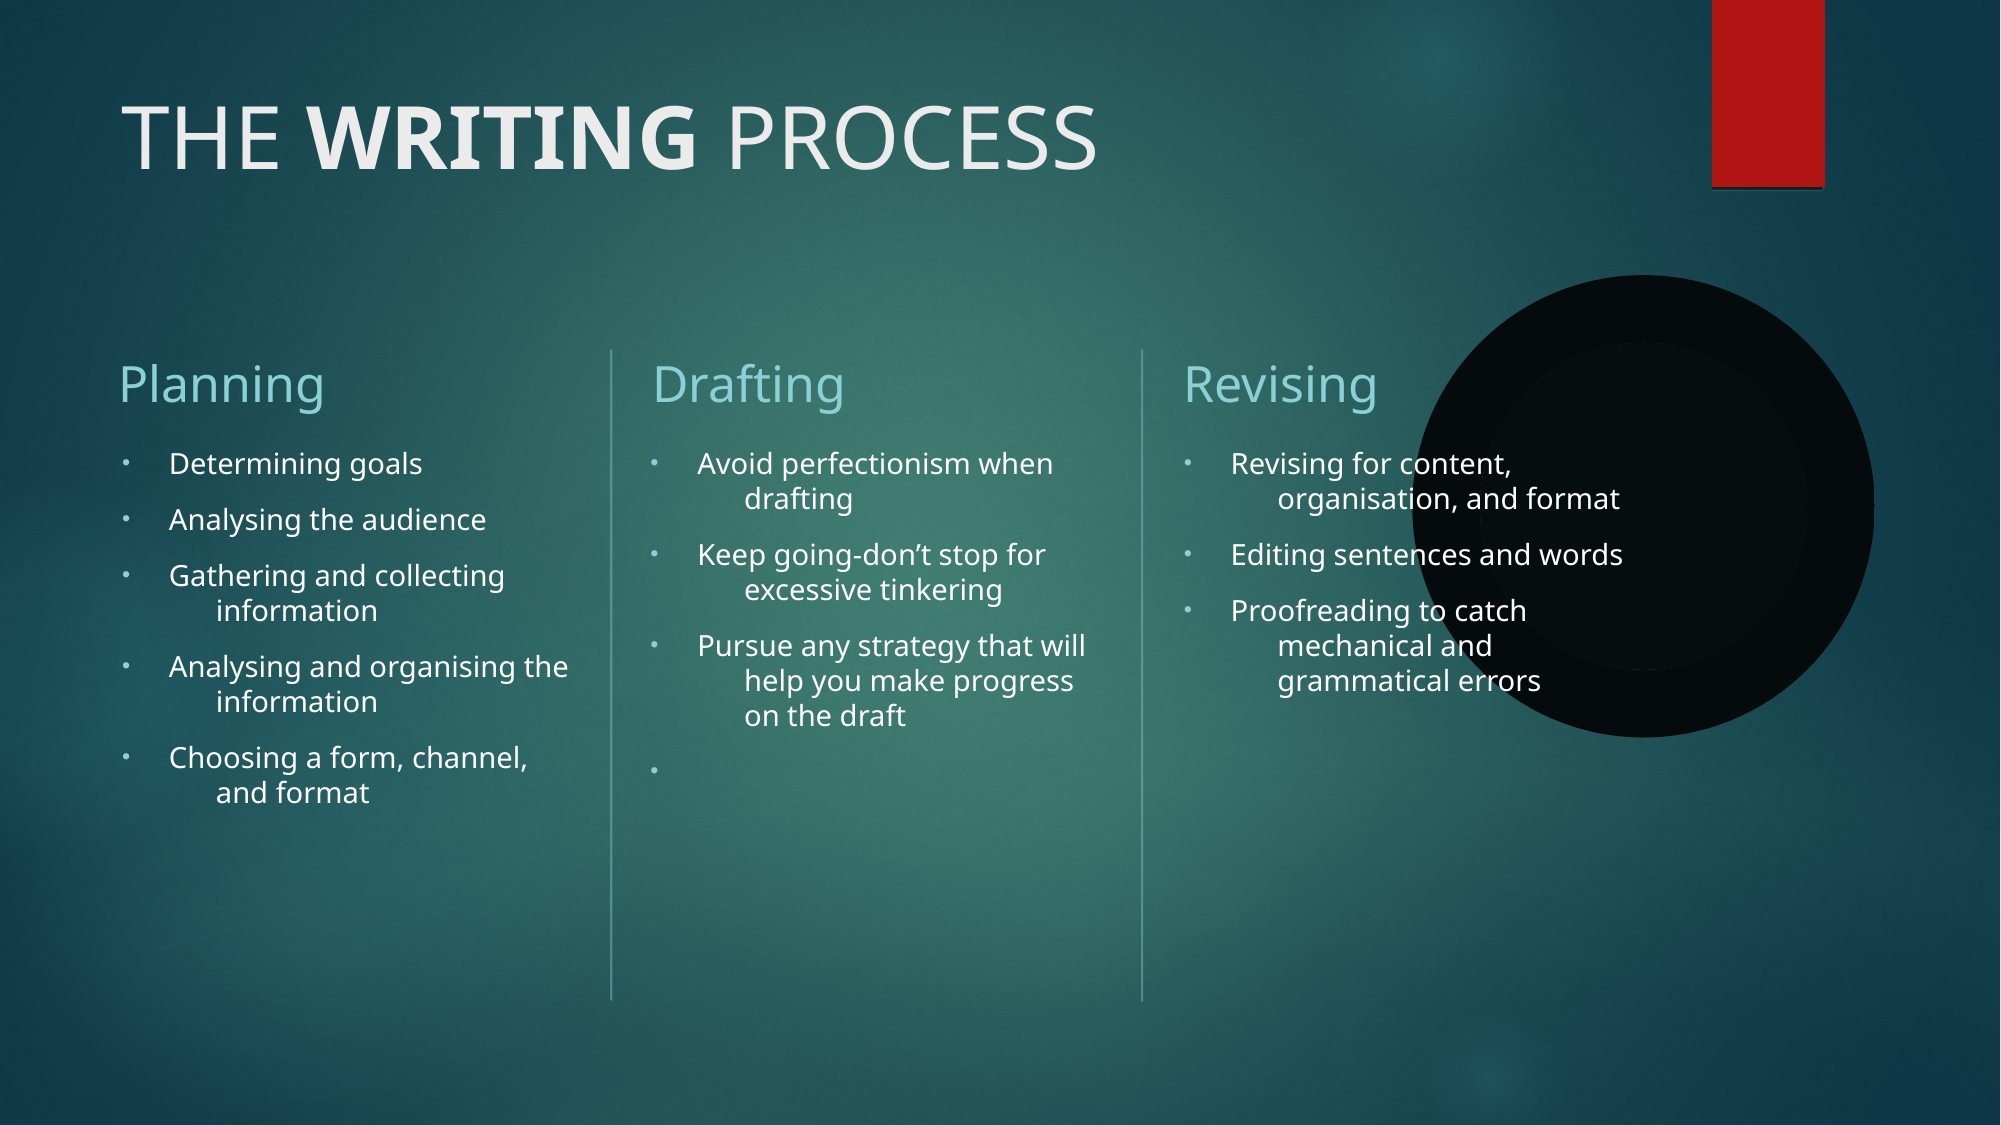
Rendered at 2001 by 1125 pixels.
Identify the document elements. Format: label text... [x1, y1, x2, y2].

list Drafting [637, 324, 1119, 420]
list Revising for content, organisation, and format Editing sentences and words Proofreading to catch mechanical and grammatical errors [1168, 437, 1650, 1027]
title THE WRITING PROCESS [106, 74, 1649, 305]
list Planning [103, 324, 588, 420]
list Determining goals Analysing the audience Gathering and collecting information Analysing and organising the information Choosing a form, channel, and format [107, 437, 588, 1027]
list Revising [1168, 324, 1650, 420]
list Avoid perfectionism when drafting Keep going-don’t stop for excessive tinkering Pursue any strategy that will help you make progress on the draft [635, 437, 1119, 1027]
